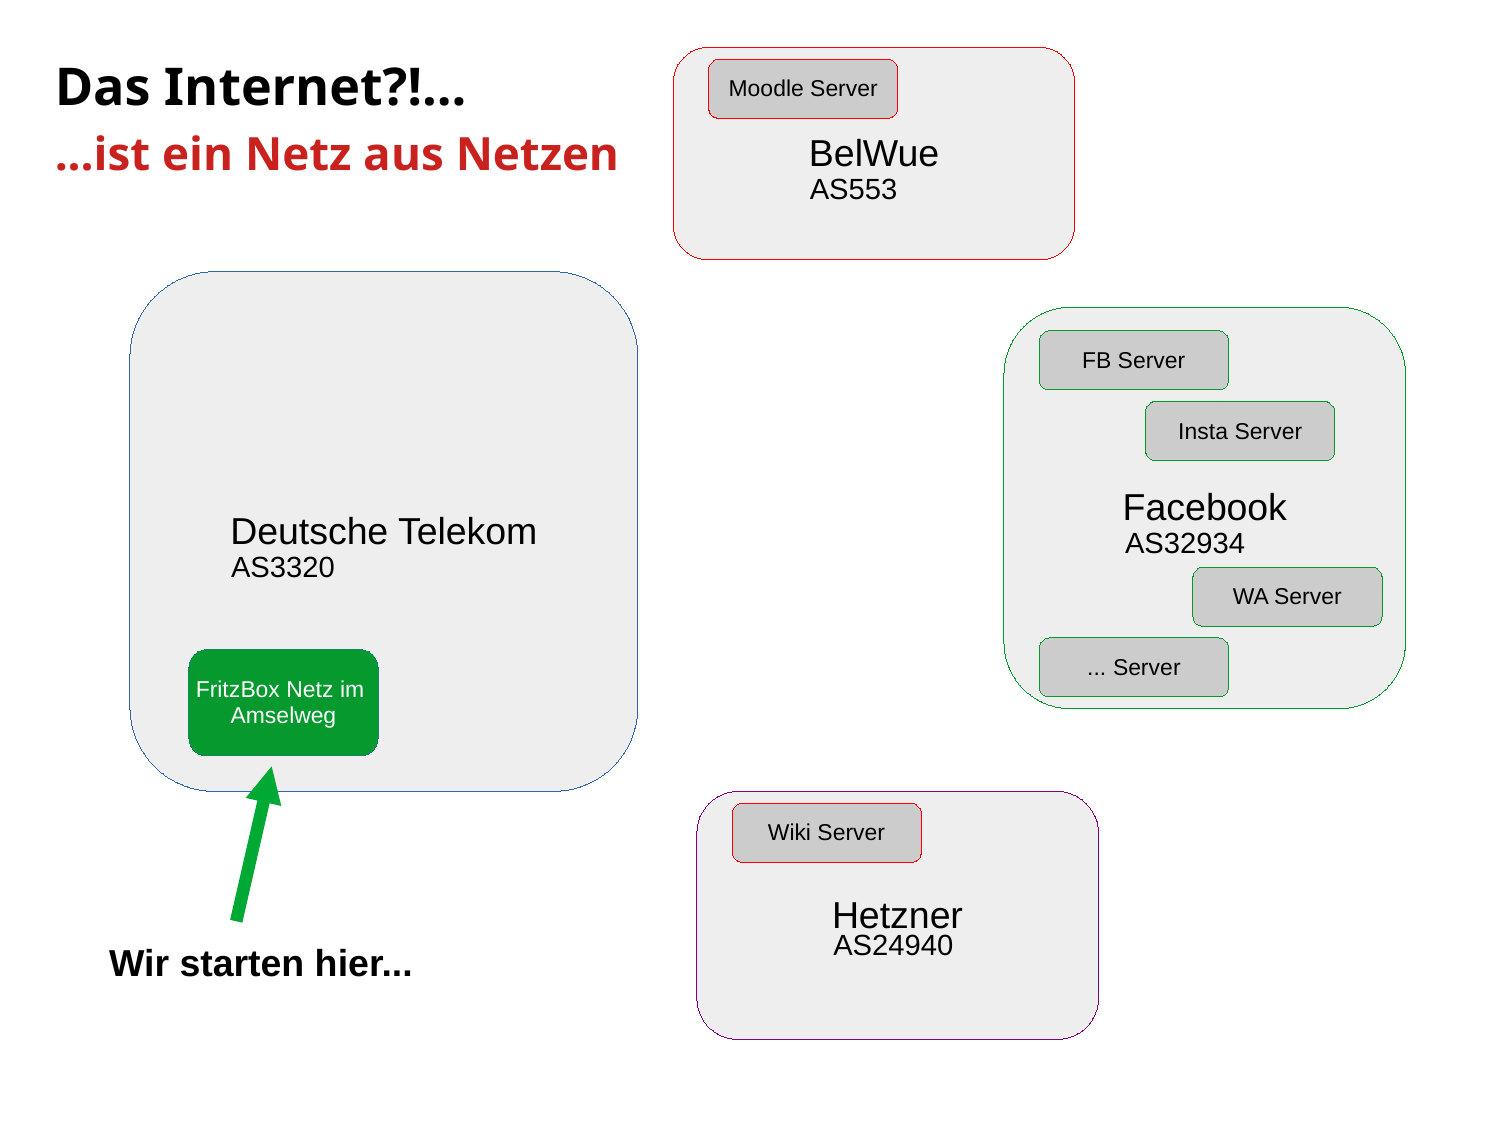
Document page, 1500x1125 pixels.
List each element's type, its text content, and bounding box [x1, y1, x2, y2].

text_box Insta Server [1145, 401, 1335, 461]
text_box Moodle Server [708, 59, 898, 119]
text_box AS3320 [216, 543, 367, 591]
text_box BelWue [673, 47, 1075, 260]
text_box Facebook [1003, 307, 1406, 709]
text_box Wiki Server [732, 803, 922, 863]
text_box AS553 [795, 165, 945, 213]
text_box FB Server [1039, 330, 1229, 390]
text_box Das Internet?!... ...ist ein Netz aus Netzen [39, 42, 674, 300]
text_box Hetzner [696, 791, 1099, 1040]
text_box Deutsche Telekom [129, 271, 638, 792]
text_box ... Server [1039, 637, 1229, 697]
text_box AS24940 [818, 921, 969, 969]
text_box FritzBox Netz im Amselweg [188, 649, 379, 756]
text_box AS32934 [1110, 519, 1261, 568]
text_box Wir starten hier... [94, 935, 429, 993]
text_box WA Server [1192, 567, 1383, 627]
